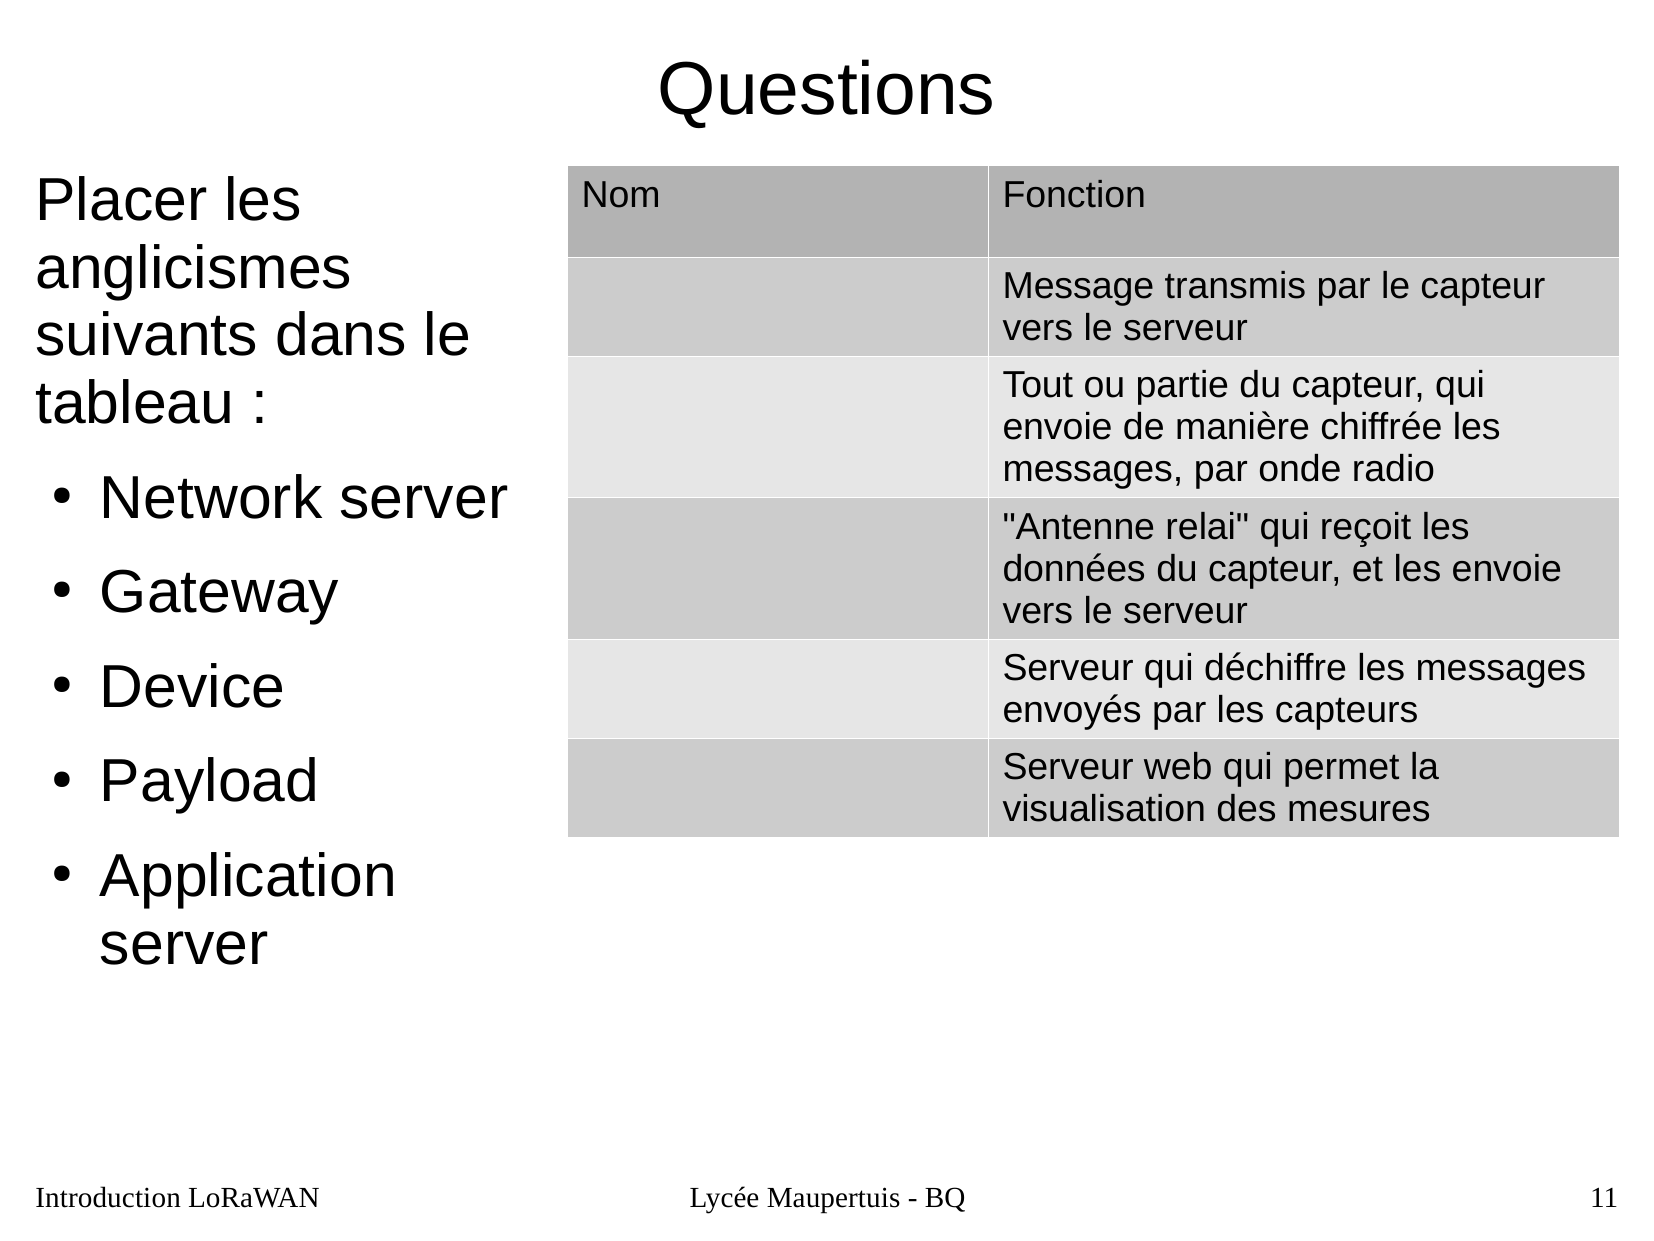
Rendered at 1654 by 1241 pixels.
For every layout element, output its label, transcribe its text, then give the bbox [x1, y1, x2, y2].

table_cell [568, 357, 988, 497]
table_cell "Antenne relai" qui reçoit les données du capteur, et les envoie vers le serveur [989, 498, 1619, 639]
table_cell Tout ou partie du capteur, qui envoie de manière chiffrée les messages, par onde radio [989, 357, 1619, 497]
list Placer les anglicismes suivants dans le tableau : Network server Gateway Device Payload Application server [35, 165, 544, 981]
table_cell Message transmis par le capteur vers le serveur [989, 258, 1619, 356]
table_cell [568, 258, 988, 356]
table_cell Serveur qui déchiffre les messages envoyés par les capteurs [989, 640, 1619, 738]
table_cell Serveur web qui permet la visualisation des mesures [989, 739, 1619, 837]
title Questions [35, 35, 1619, 142]
table_cell [568, 640, 988, 738]
table_header Nom [568, 166, 988, 257]
table_header Fonction [989, 166, 1619, 257]
table_cell [568, 739, 988, 837]
table_cell [568, 498, 988, 639]
